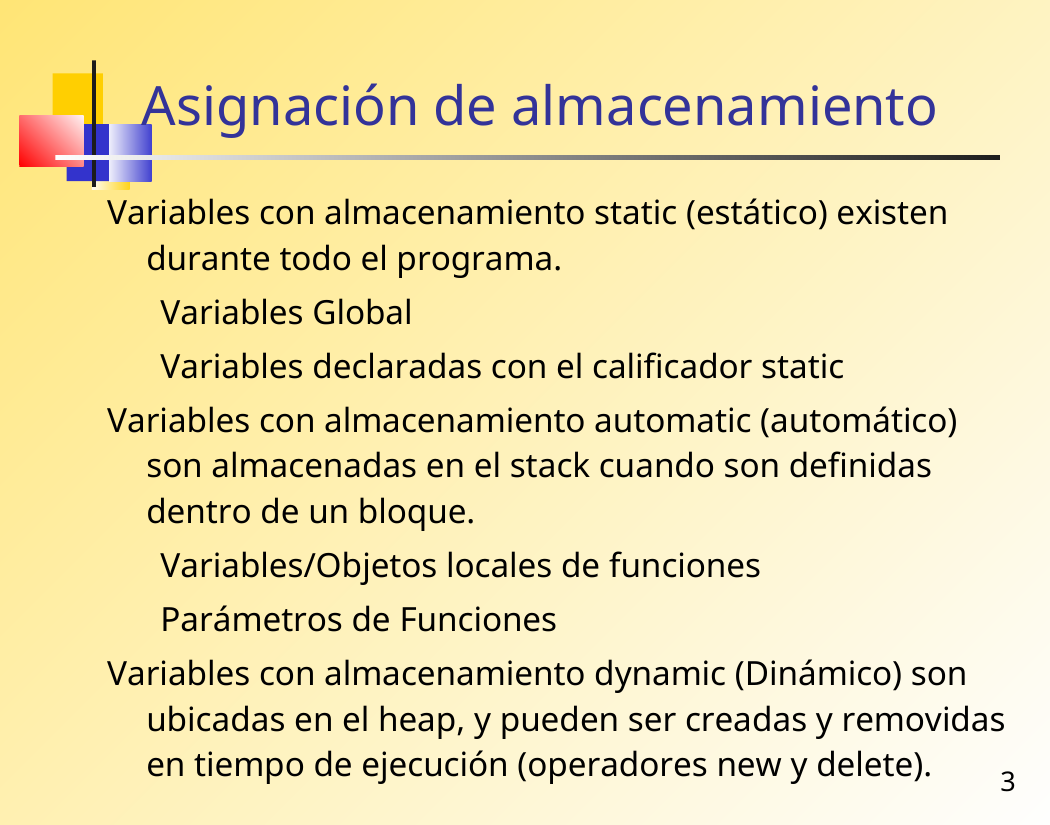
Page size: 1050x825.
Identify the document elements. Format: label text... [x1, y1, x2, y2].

list Variables con almacenamiento static (estático) existen durante todo el programa. Variables Global Variables declaradas con el calificador static Variables con almacenamiento automatic (automático) son almacenadas en el stack cuando son definidas dentro de un bloque. Variables/Objetos locales de funciones Parámetros de Funciones Variables con almacenamiento dynamic (Dinámico) son ubicadas en el heap, y pueden ser creadas y removidas en tiempo de ejecución (operadores new y delete). [96, 183, 1024, 743]
title Asignación de almacenamiento [131, 27, 1026, 148]
